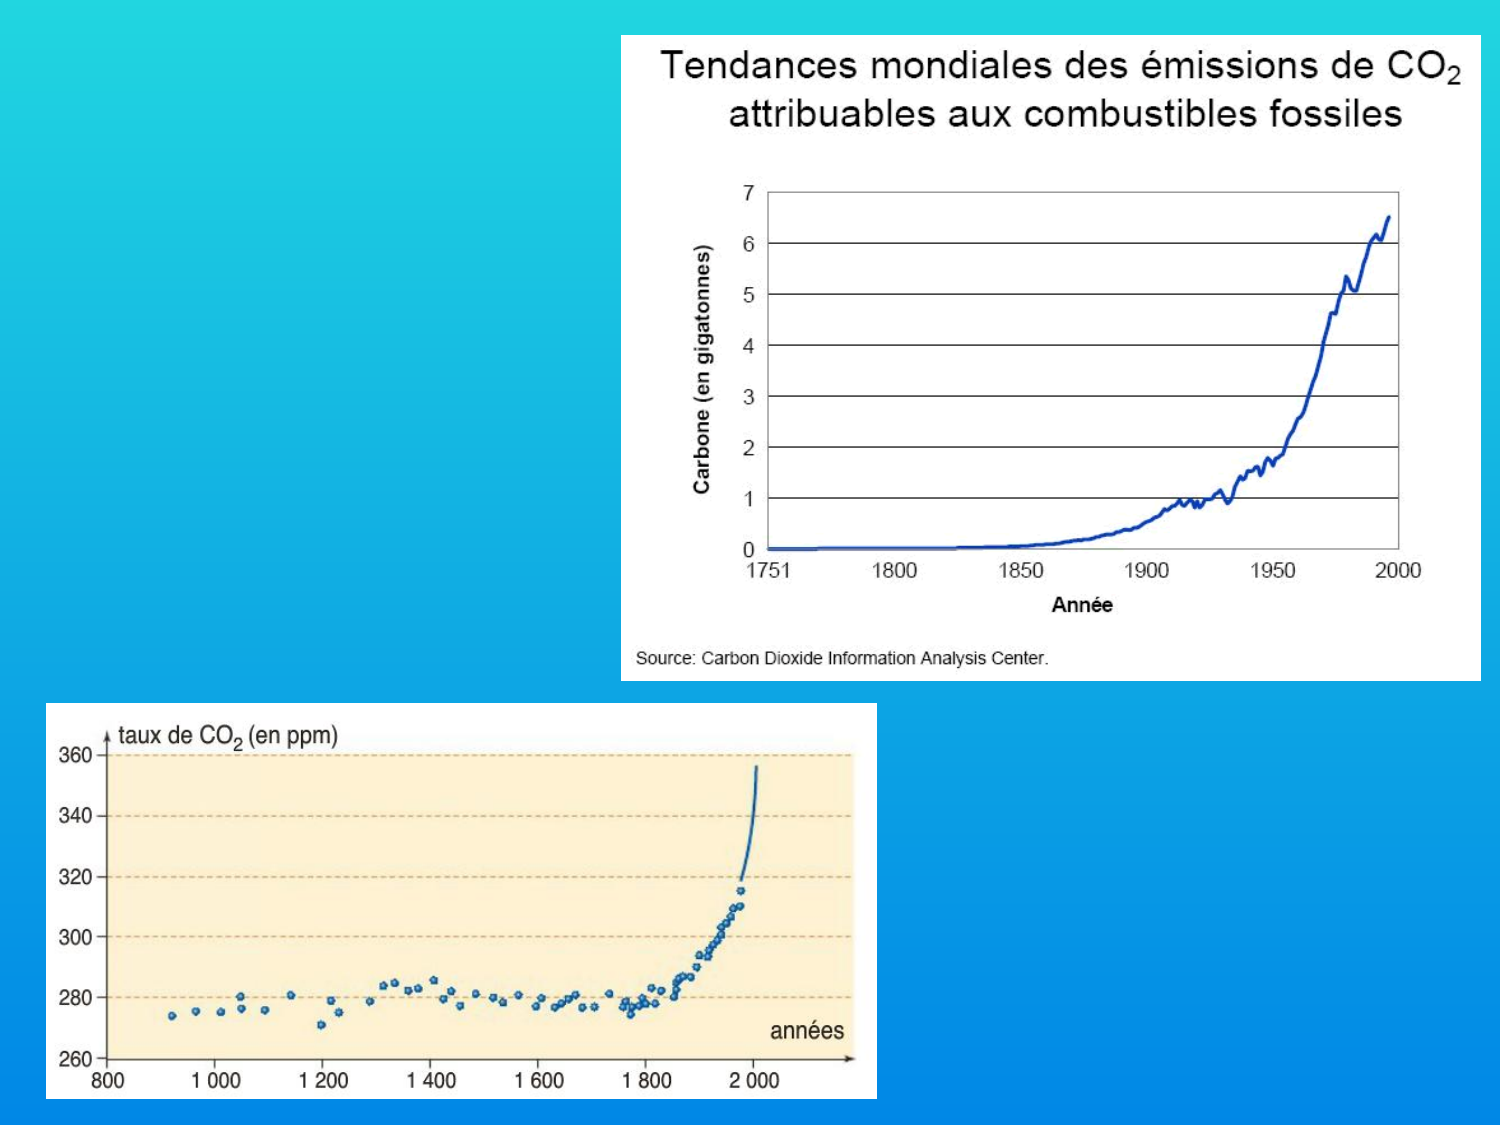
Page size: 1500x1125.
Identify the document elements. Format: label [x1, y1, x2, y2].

picture [0, 35, 1500, 680]
picture [46, 704, 877, 1099]
